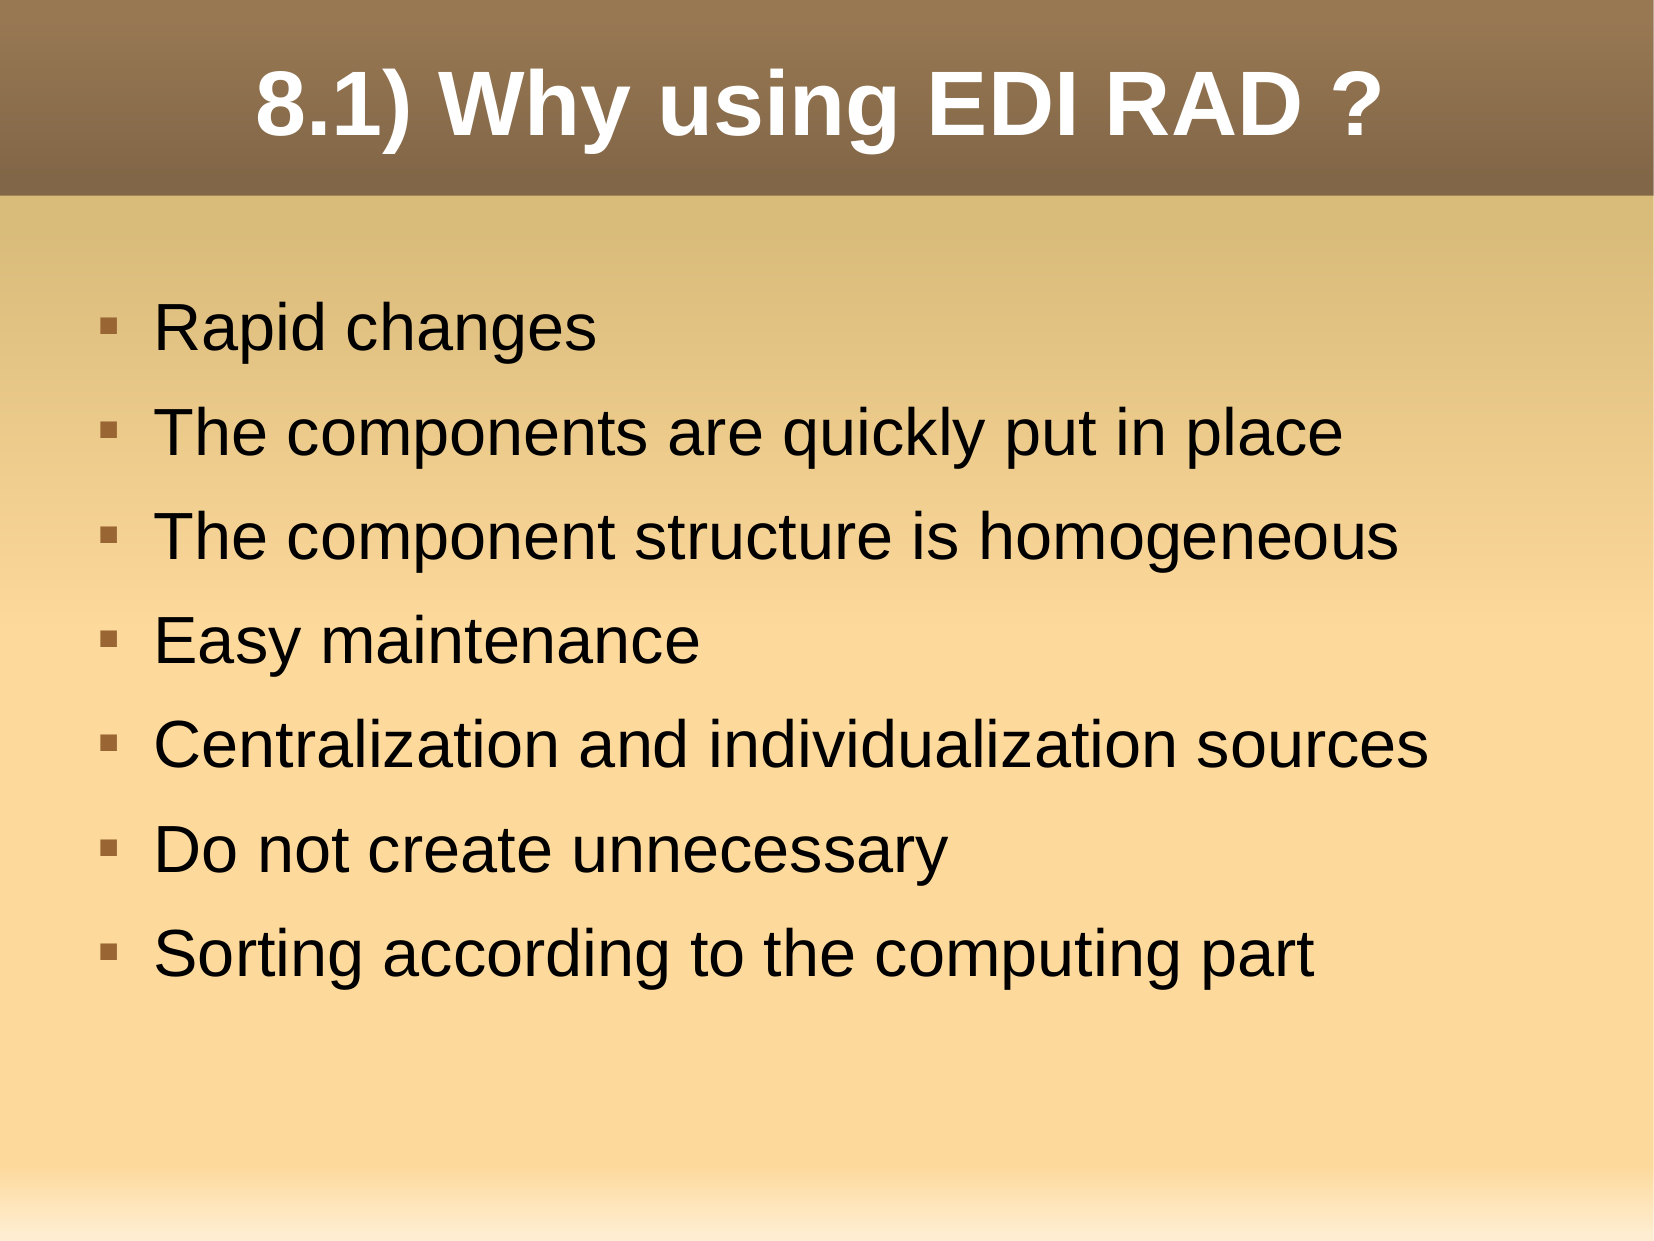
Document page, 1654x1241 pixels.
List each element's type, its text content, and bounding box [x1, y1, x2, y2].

list Rapid changes The components are quickly put in place The component structure is homogeneous Easy maintenance Centralization and individualization sources Do not create unnecessary Sorting according to the computing part [82, 290, 1571, 1096]
picture [0, 0, 1654, 1241]
title 8.1) Why using EDI RAD ? [76, 7, 1565, 200]
